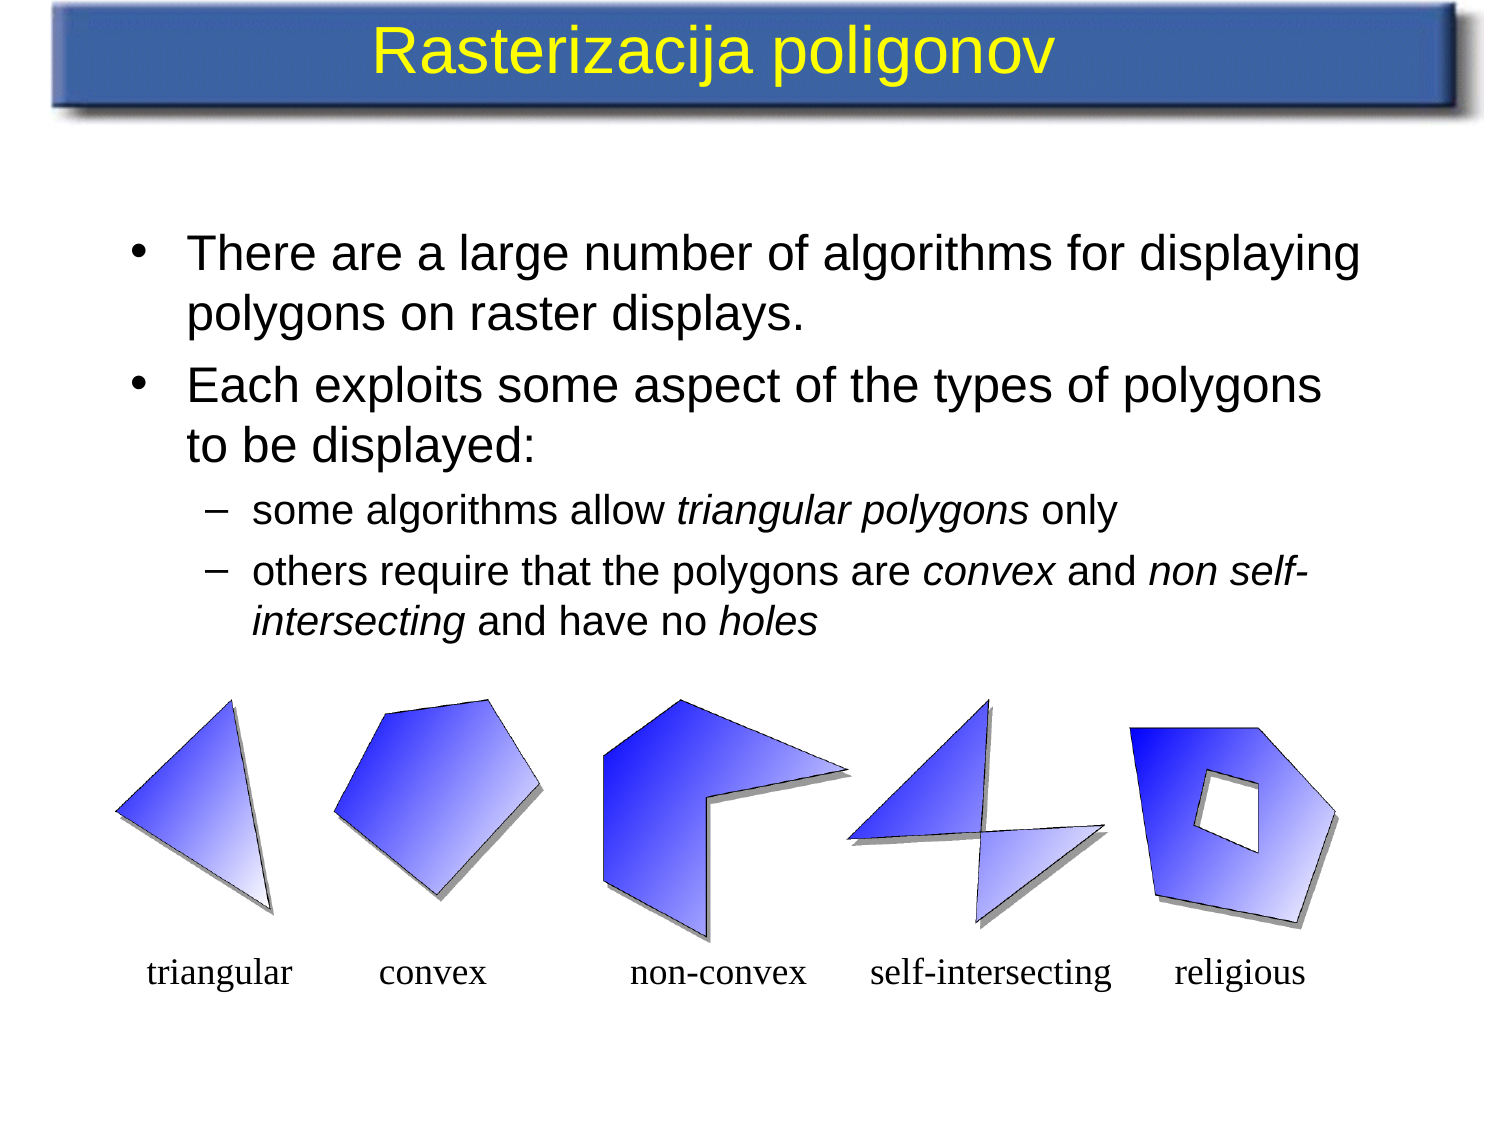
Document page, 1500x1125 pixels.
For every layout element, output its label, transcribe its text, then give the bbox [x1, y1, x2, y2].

list There are a large number of algorithms for displaying polygons on raster displays. Each exploits some aspect of the types of polygons to be displayed: some algorithms allow triangular polygons only others require that the polygons are convex and non self-intersecting and have no holes [115, 212, 1391, 888]
text_box triangular [131, 939, 308, 1001]
text_box non-convex [615, 939, 823, 1001]
picture [50, 0, 1484, 127]
title Rasterizacija poligonov [76, 0, 1352, 95]
text_box self-intersecting [855, 939, 1128, 1001]
text_box convex [364, 939, 503, 1001]
picture [115, 699, 1339, 943]
text_box religious [1159, 939, 1321, 1001]
